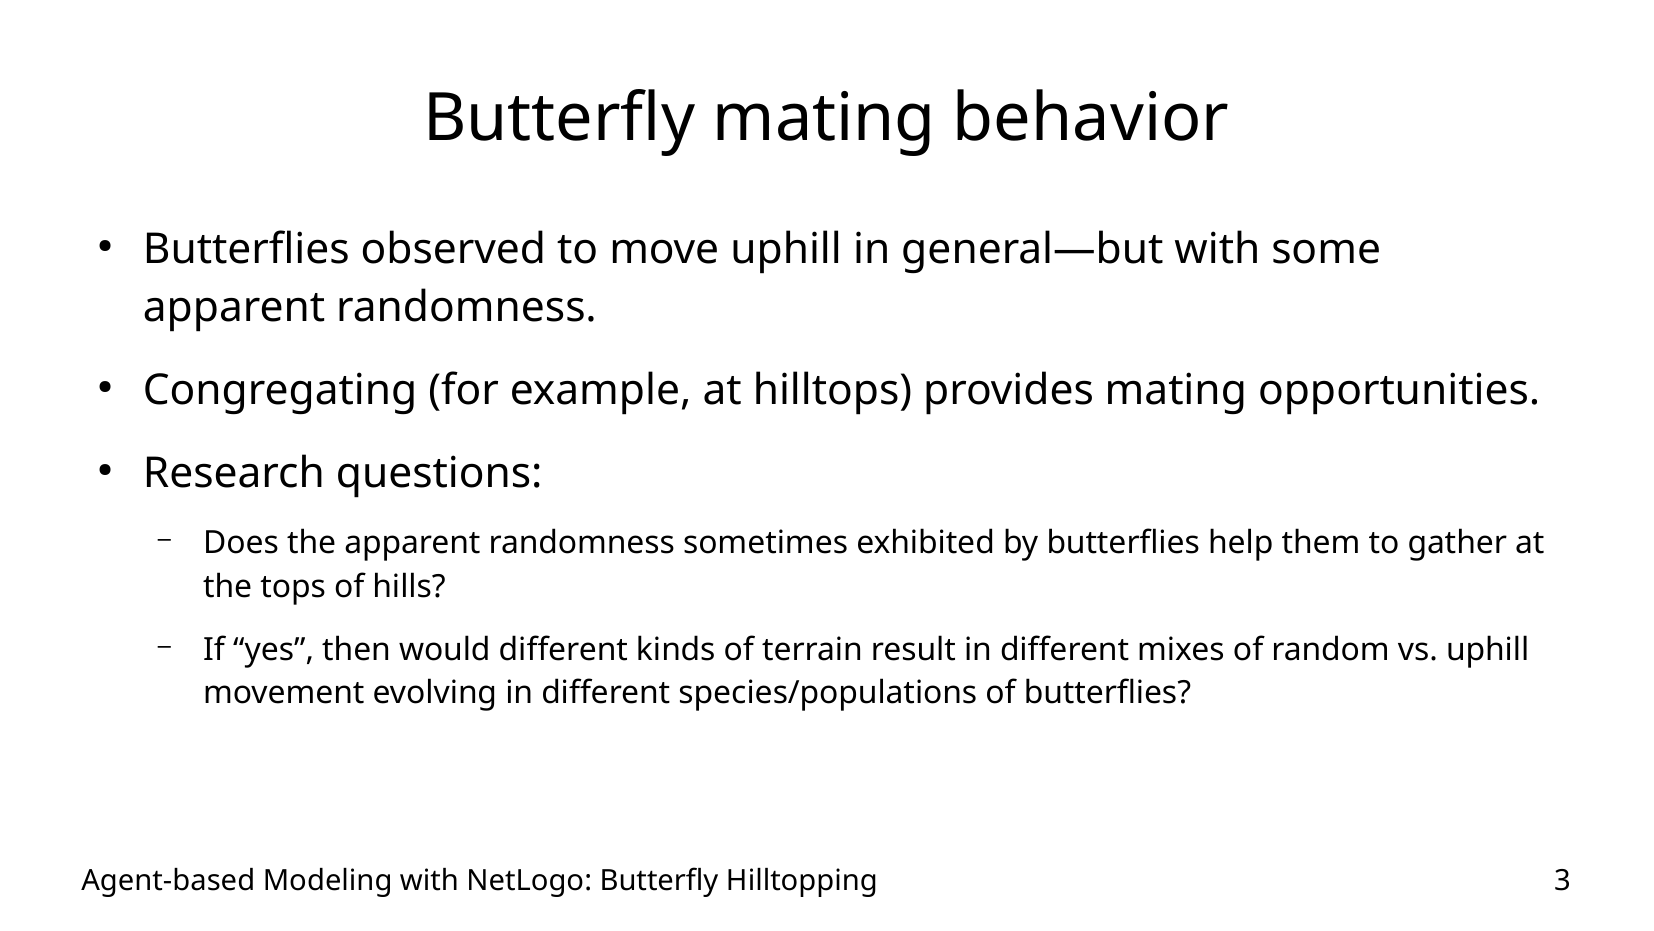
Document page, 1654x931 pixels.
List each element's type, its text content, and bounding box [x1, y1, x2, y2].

list Butterflies observed to move uphill in general—but with some apparent randomness. Congregating (for example, at hilltops) provides mating opportunities. Research questions: Does the apparent randomness sometimes exhibited by butterflies help them to gather at the tops of hills? If “yes”, then would different kinds of terrain result in different mixes of random vs. uphill movement evolving in different species/populations of butterflies? [82, 217, 1571, 758]
title Butterfly mating behavior [82, 37, 1571, 193]
